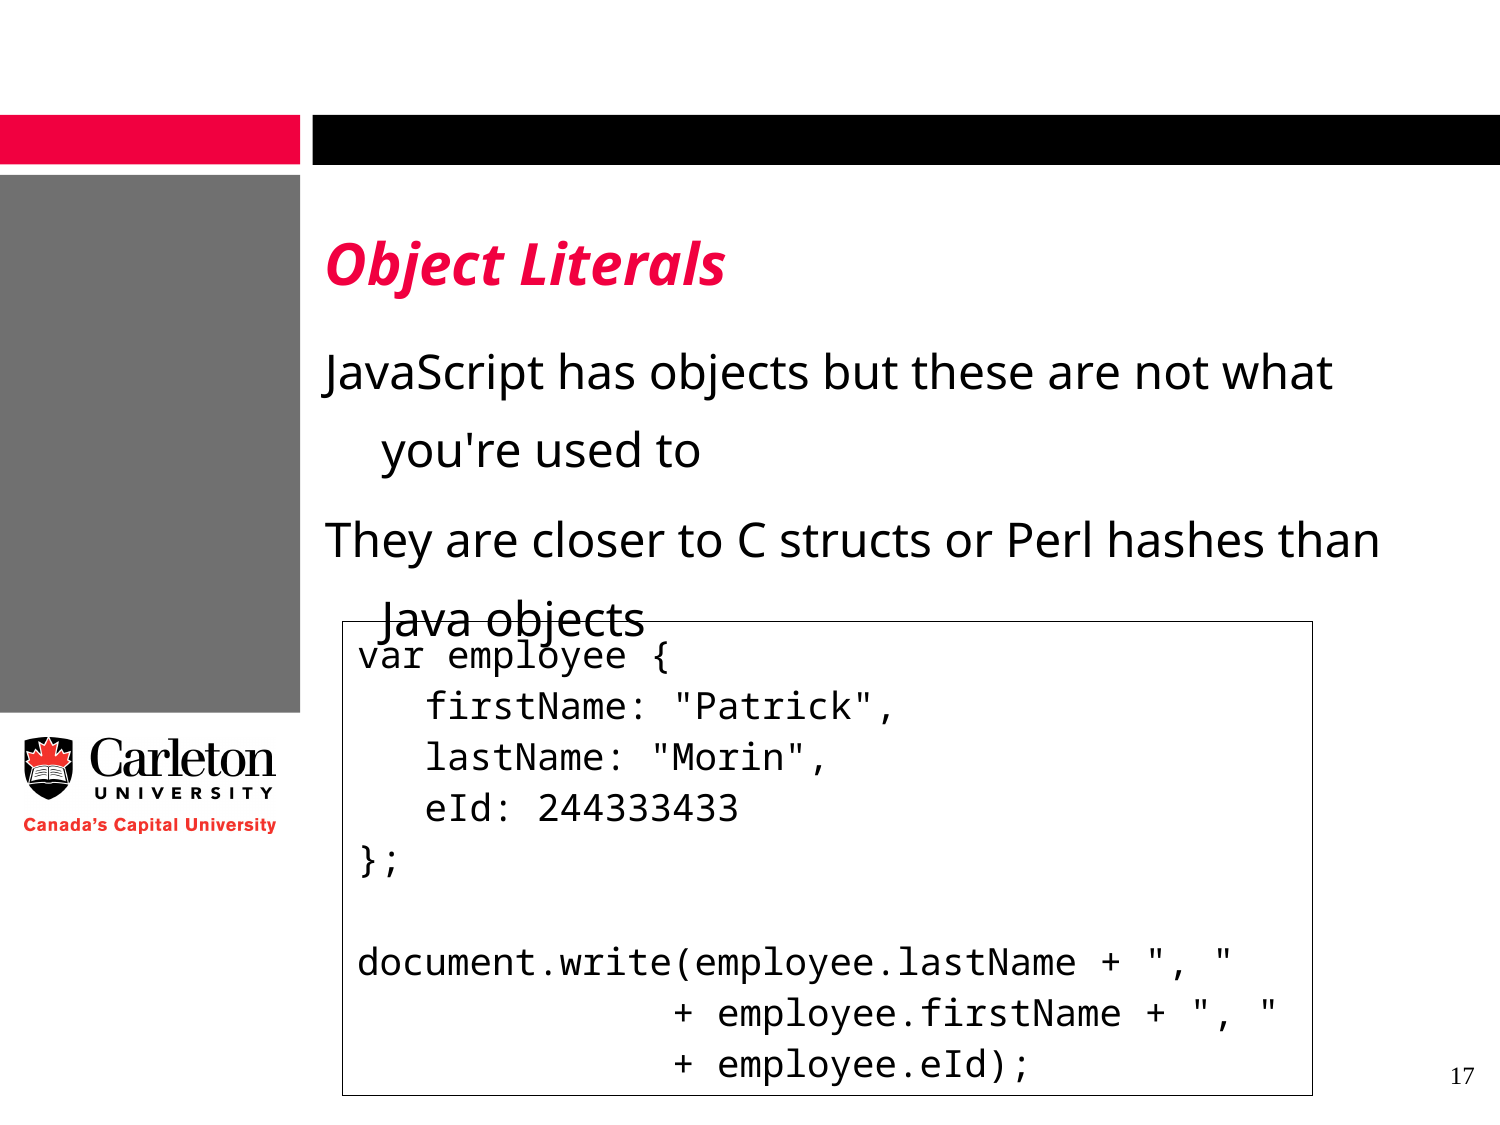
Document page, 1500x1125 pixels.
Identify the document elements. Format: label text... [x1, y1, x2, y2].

picture [24, 737, 276, 834]
title Object Literals [324, 194, 1450, 324]
text_box var employee { firstName: "Patrick", lastName: "Morin", eId: 244333433 }; document.write(employee.lastName + ", " + employee.firstName + ", " + employee.eId); [342, 621, 1313, 1044]
list JavaScript has objects but these are not what you're used to They are closer to C structs or Perl hashes than Java objects [324, 324, 1450, 1036]
